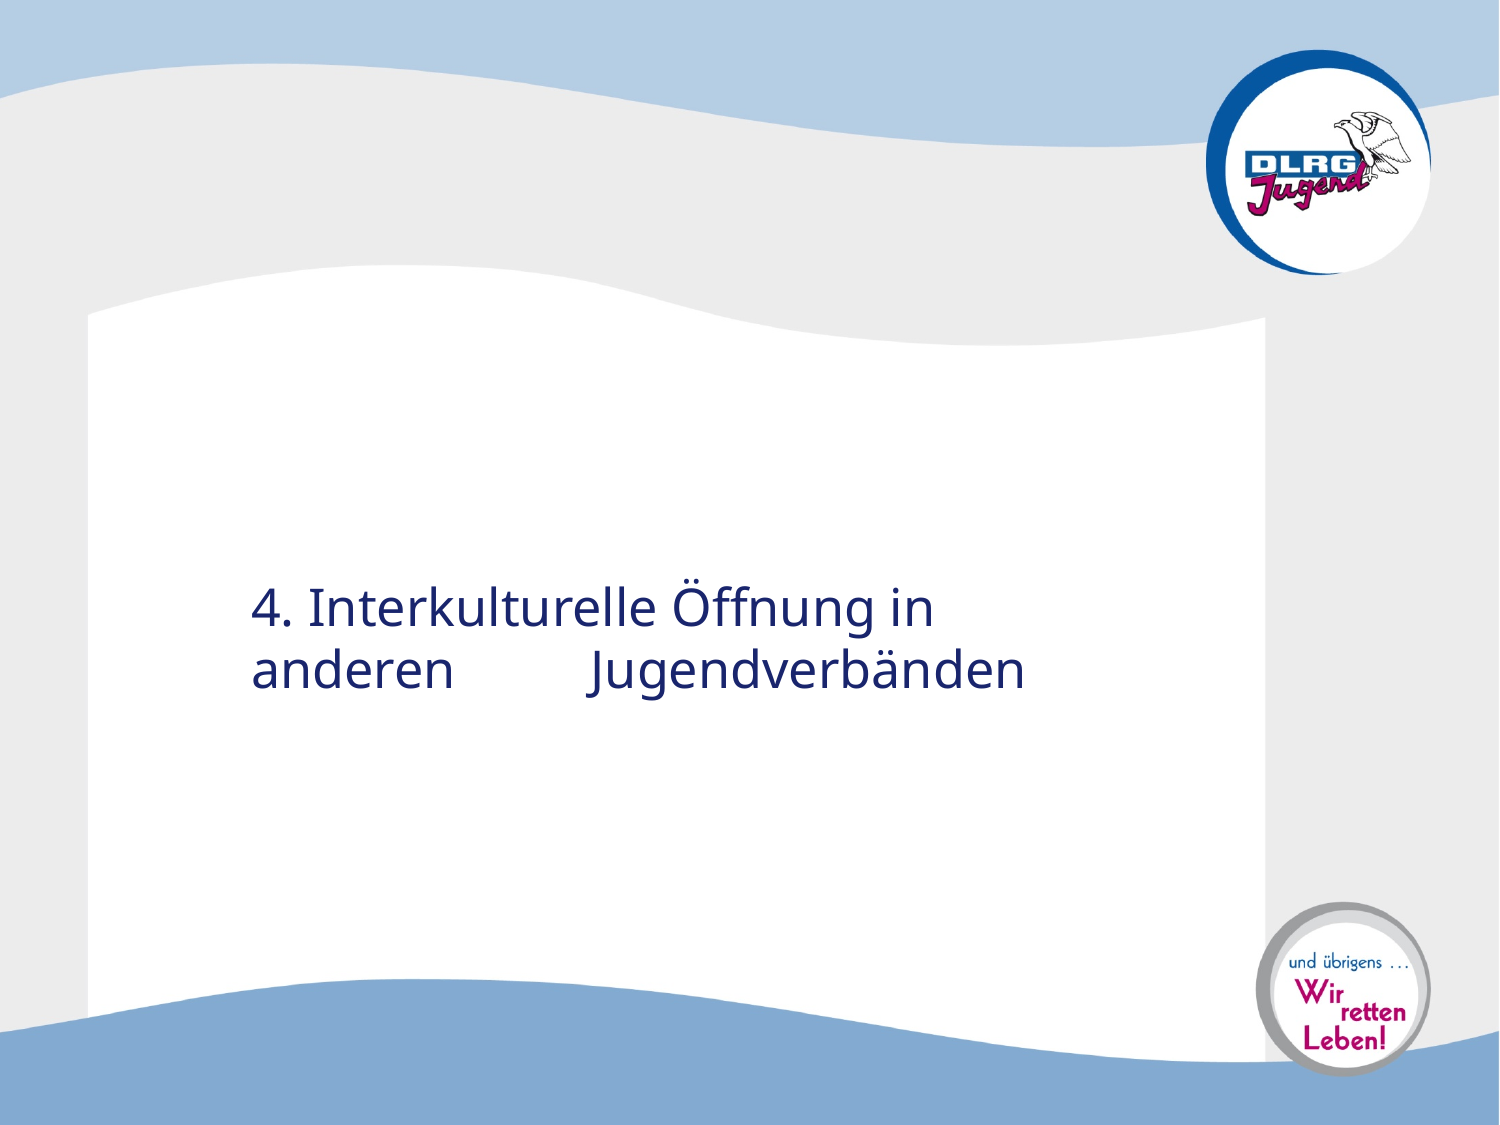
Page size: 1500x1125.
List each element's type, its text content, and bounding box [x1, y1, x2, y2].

picture [0, 0, 1500, 1125]
title 4. Interkulturelle Öffnung in anderen Jugendverbänden [236, 566, 1134, 680]
